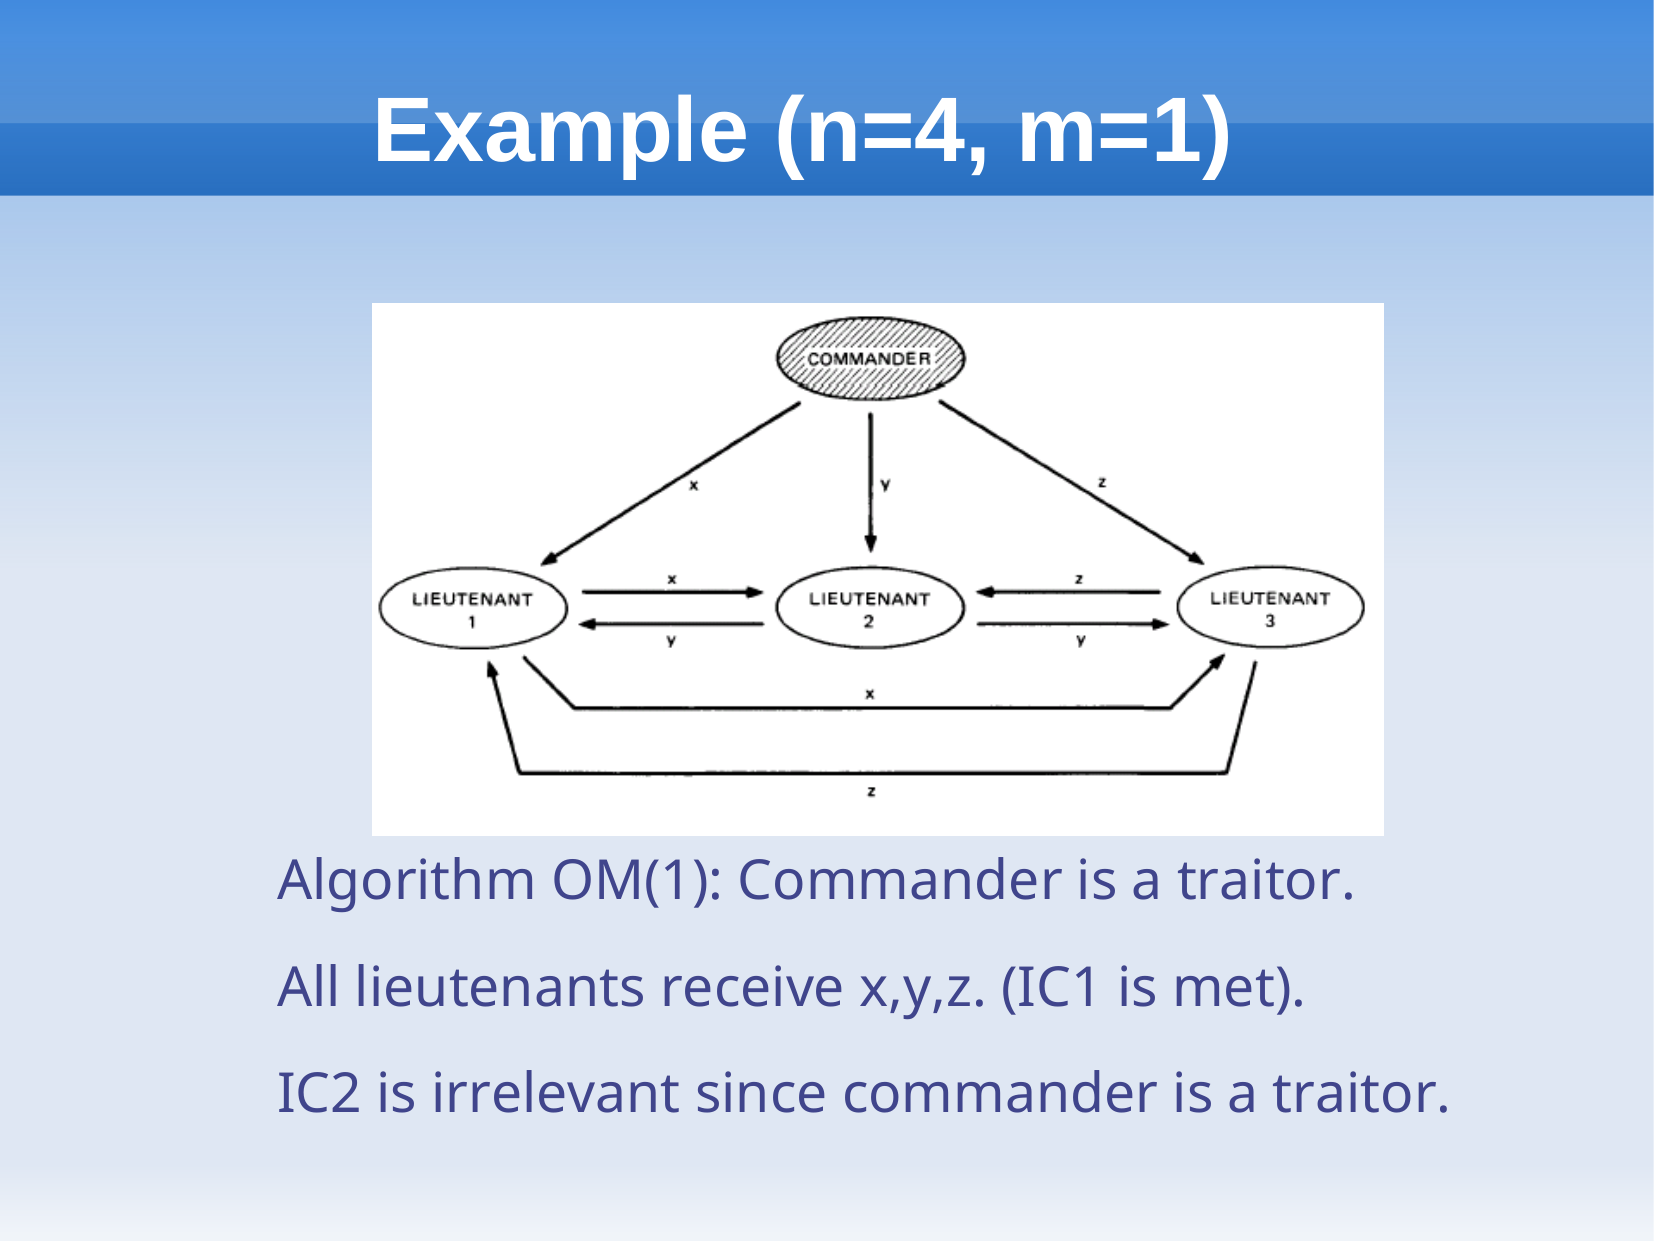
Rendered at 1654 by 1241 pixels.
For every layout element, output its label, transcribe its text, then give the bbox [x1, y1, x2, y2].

picture [0, 0, 1654, 1241]
text_box Algorithm OM(1): Commander is a traitor. All lieutenants receive x,y,z. (IC1 is met). IC2 is irrelevant since commander is a traitor. [248, 832, 1475, 1241]
title Example (n=4, m=1) [100, 0, 1506, 190]
